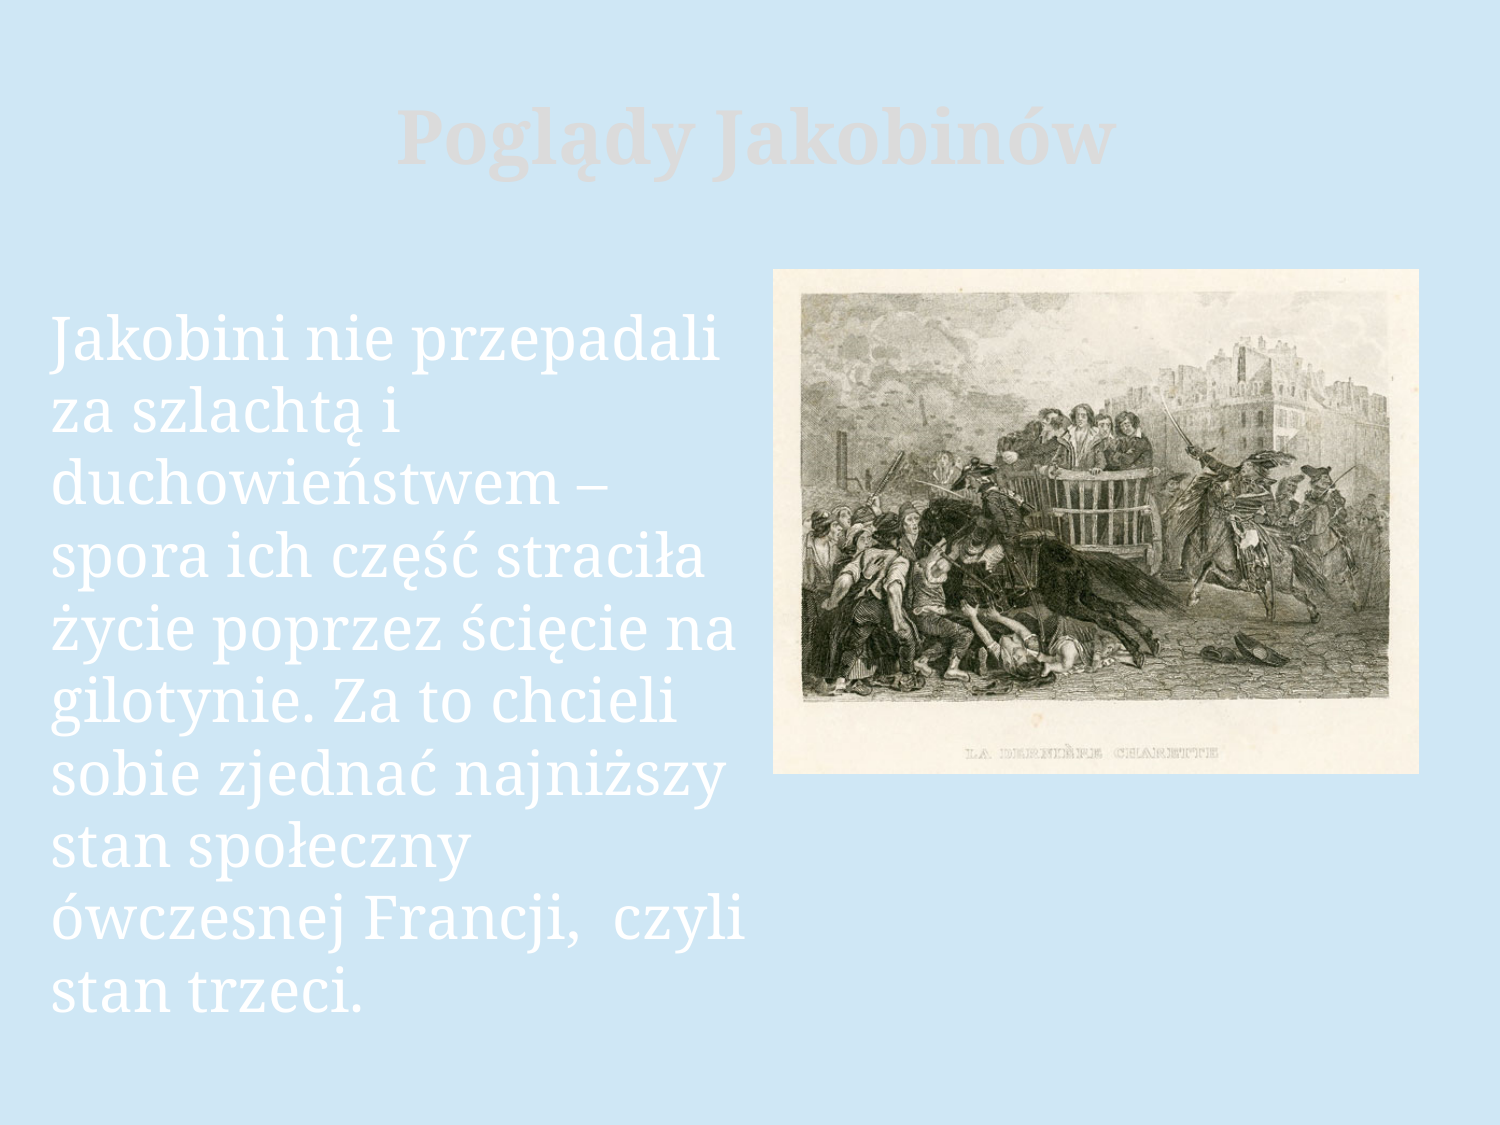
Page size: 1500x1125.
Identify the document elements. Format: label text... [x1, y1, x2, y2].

picture [773, 269, 1419, 774]
list Jakobini nie przepadali za szlachtą i duchowieństwem – spora ich część straciła życie poprzez ścięcie na gilotynie. Za to chcieli sobie zjednać najniższy stan społeczny ówczesnej Francji, czyli stan trzeci. [46, 246, 750, 1079]
title Poglądy Jakobinów [82, 46, 1432, 223]
